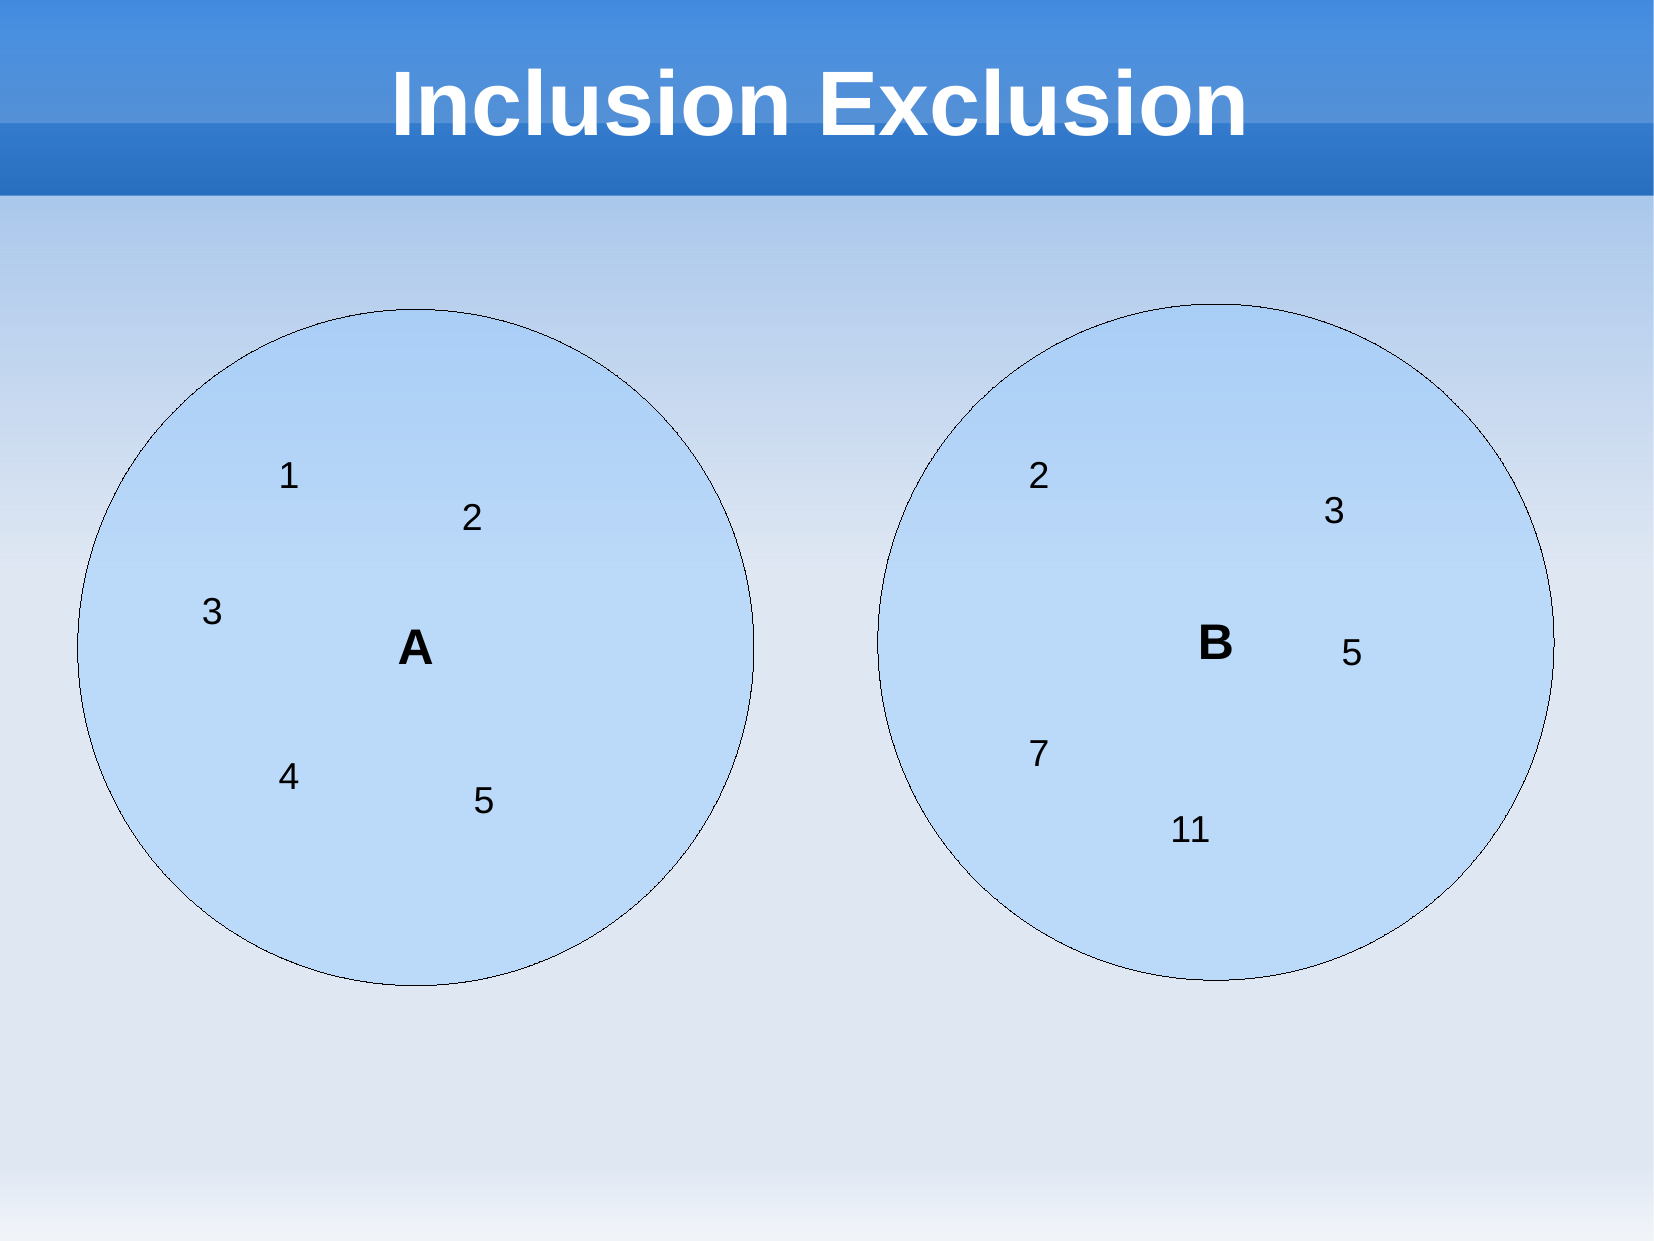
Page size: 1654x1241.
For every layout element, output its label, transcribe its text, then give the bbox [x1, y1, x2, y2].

text_box 11 [1155, 801, 1229, 863]
text_box 7 [1013, 724, 1087, 787]
text_box 4 [263, 748, 337, 810]
text_box A [77, 309, 754, 986]
picture [0, 0, 1654, 1241]
text_box B [877, 304, 1555, 981]
text_box 2 [1013, 447, 1087, 509]
text_box 5 [1326, 624, 1400, 686]
text_box 1 [263, 447, 337, 509]
title Inclusion Exclusion [76, 0, 1565, 208]
text_box 3 [1309, 482, 1383, 544]
text_box 3 [187, 583, 260, 645]
text_box 2 [447, 488, 520, 550]
text_box 5 [458, 772, 532, 834]
